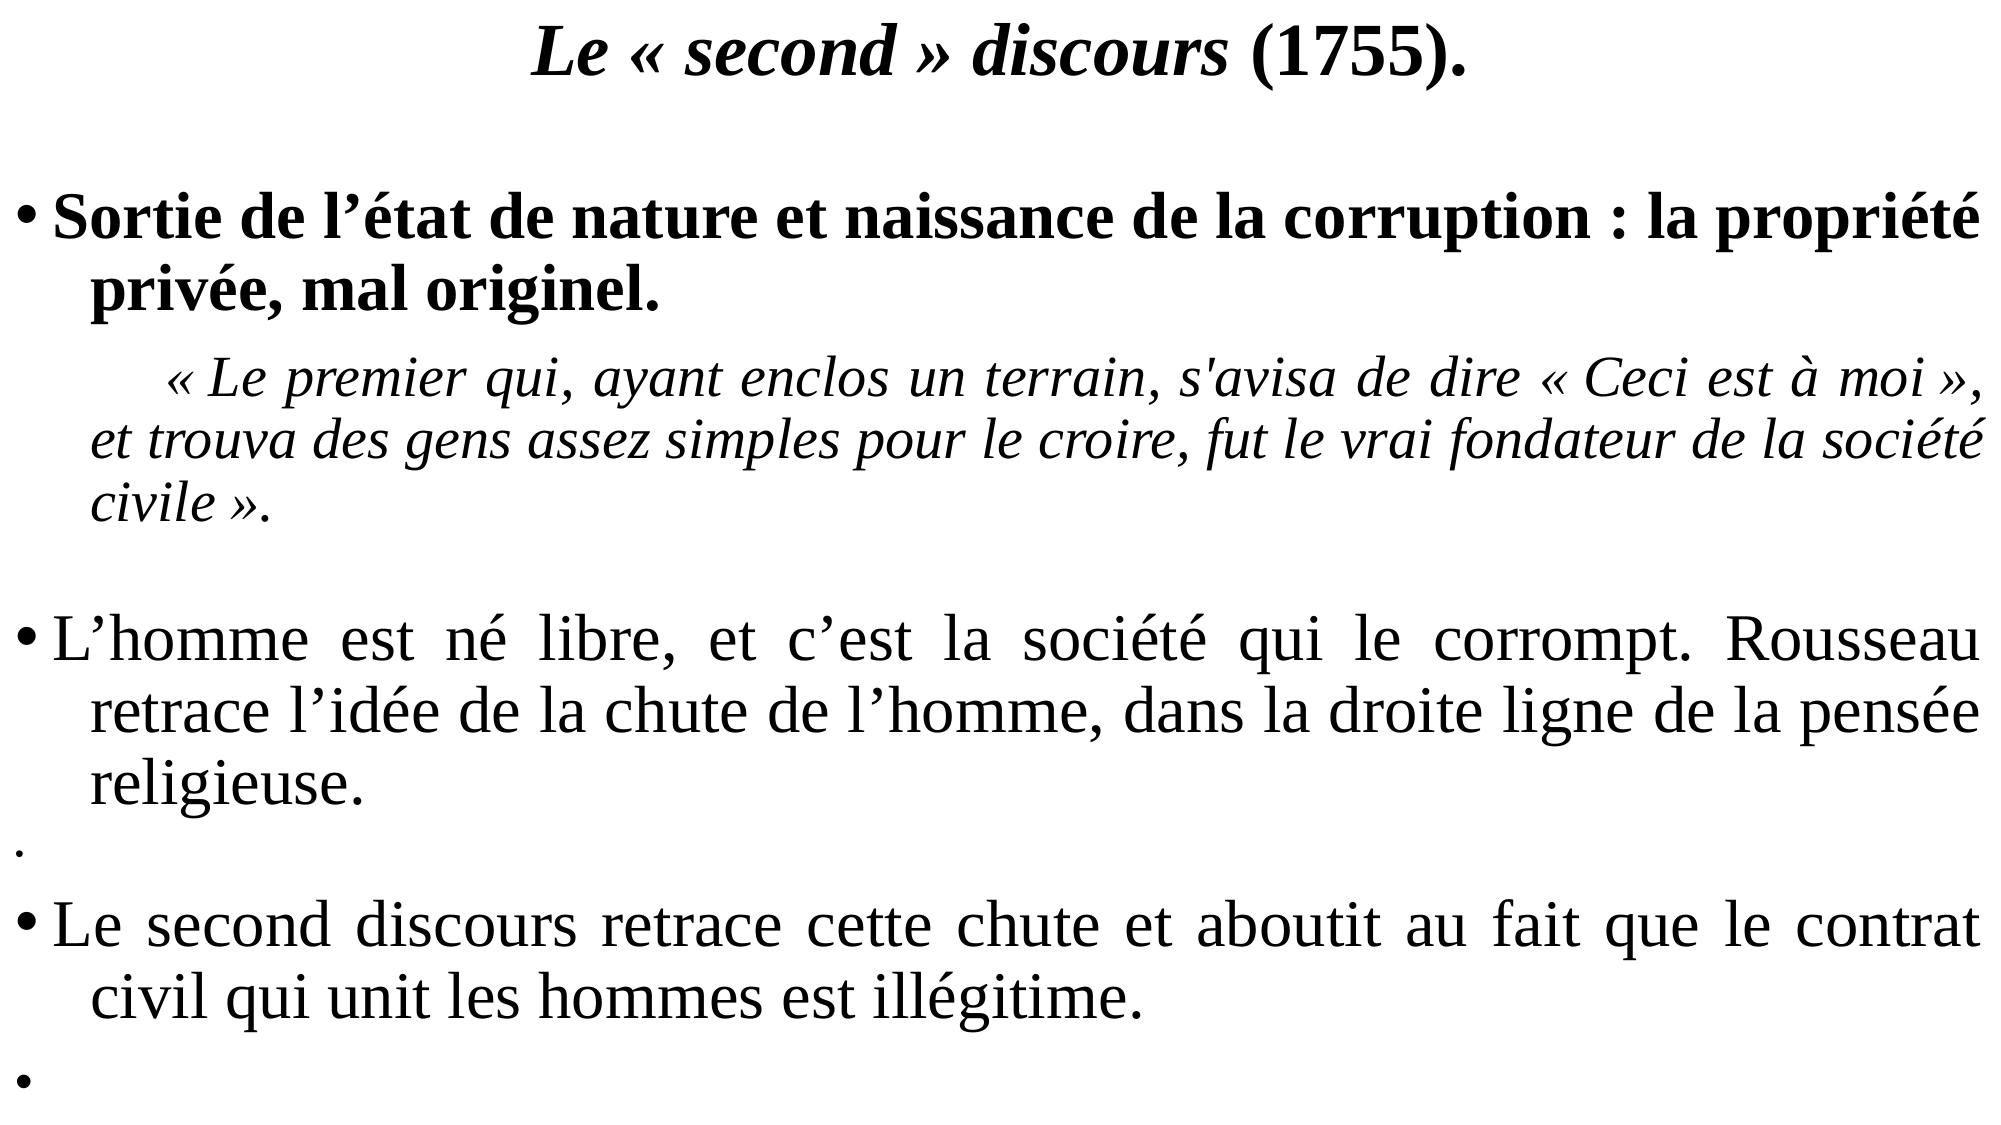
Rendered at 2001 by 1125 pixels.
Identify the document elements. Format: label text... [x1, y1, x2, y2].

list Sortie de l’état de nature et naissance de la corruption : la propriété privée, mal originel. « Le premier qui, ayant enclos un terrain, s'avisa de dire « Ceci est à moi », et trouva des gens assez simples pour le croire, fut le vrai fondateur de la société civile ». L’homme est né libre, et c’est la société qui le corrompt. Rousseau retrace l’idée de la chute de l’homme, dans la droite ligne de la pensée religieuse. Le second discours retrace cette chute et aboutit au fait que le contrat civil qui unit les hommes est illégitime. [0, 173, 2000, 1125]
title Le « second » discours (1755). [249, 0, 1750, 102]
